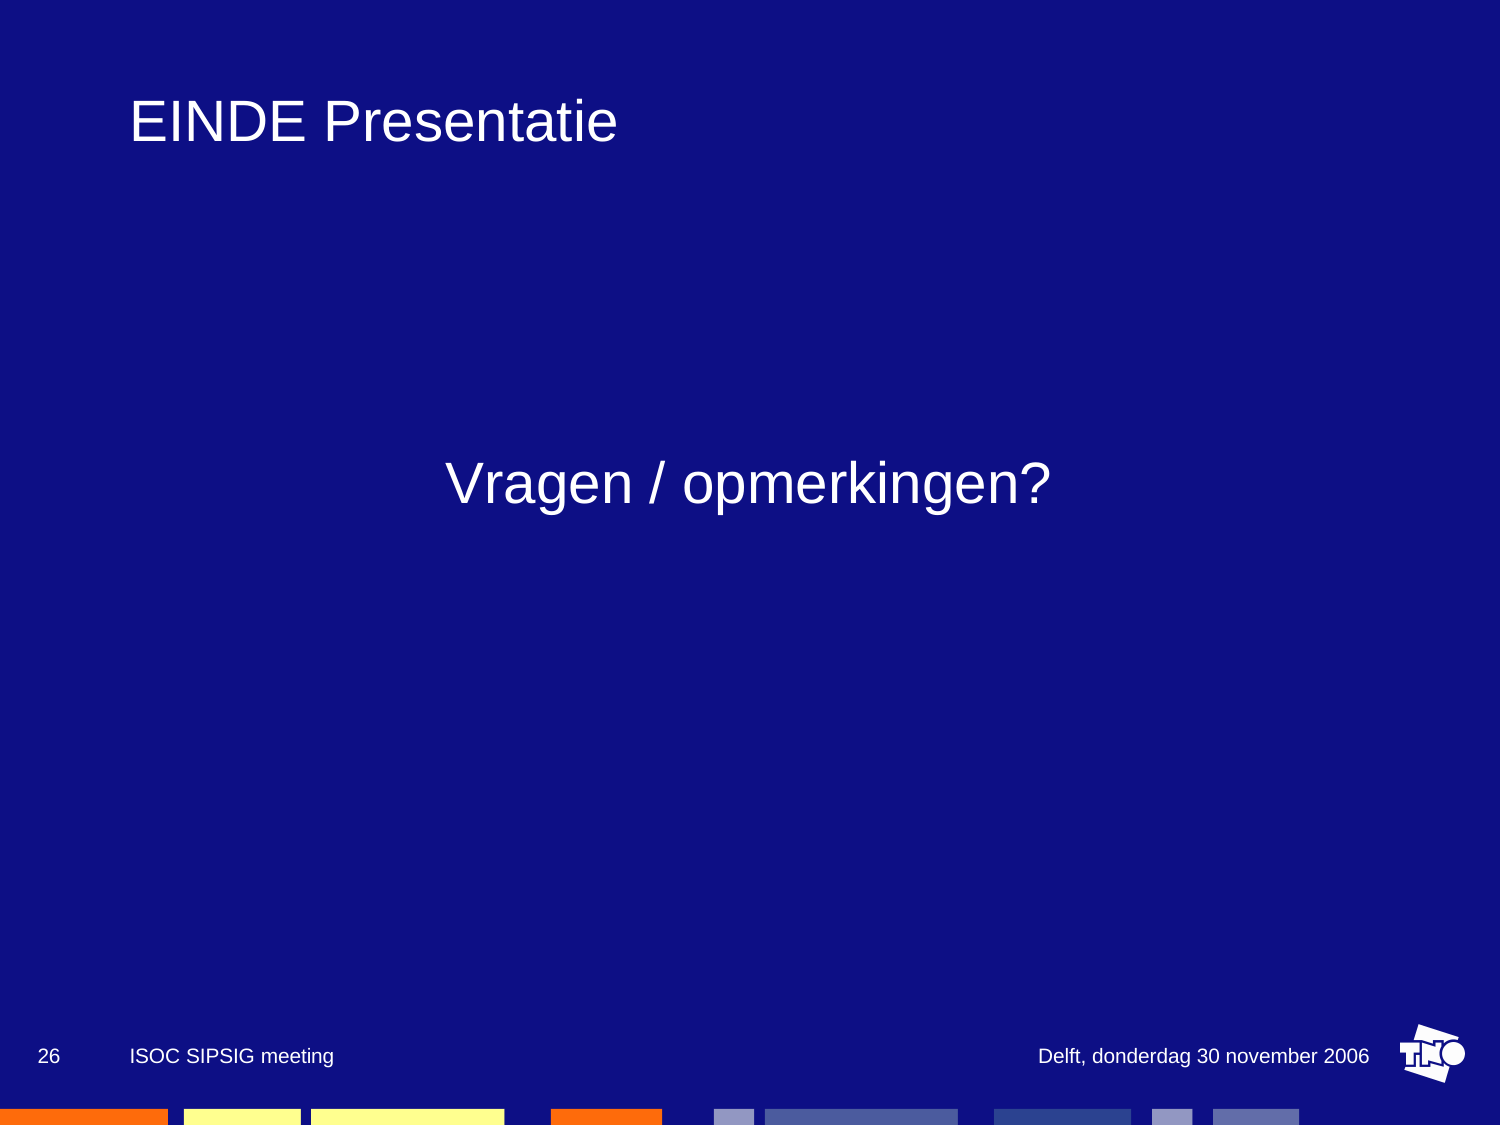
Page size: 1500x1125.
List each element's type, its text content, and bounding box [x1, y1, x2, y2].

picture [1400, 1024, 1465, 1083]
list Vragen / opmerkingen? [129, 235, 1370, 941]
title EINDE Presentatie [129, 88, 1370, 223]
